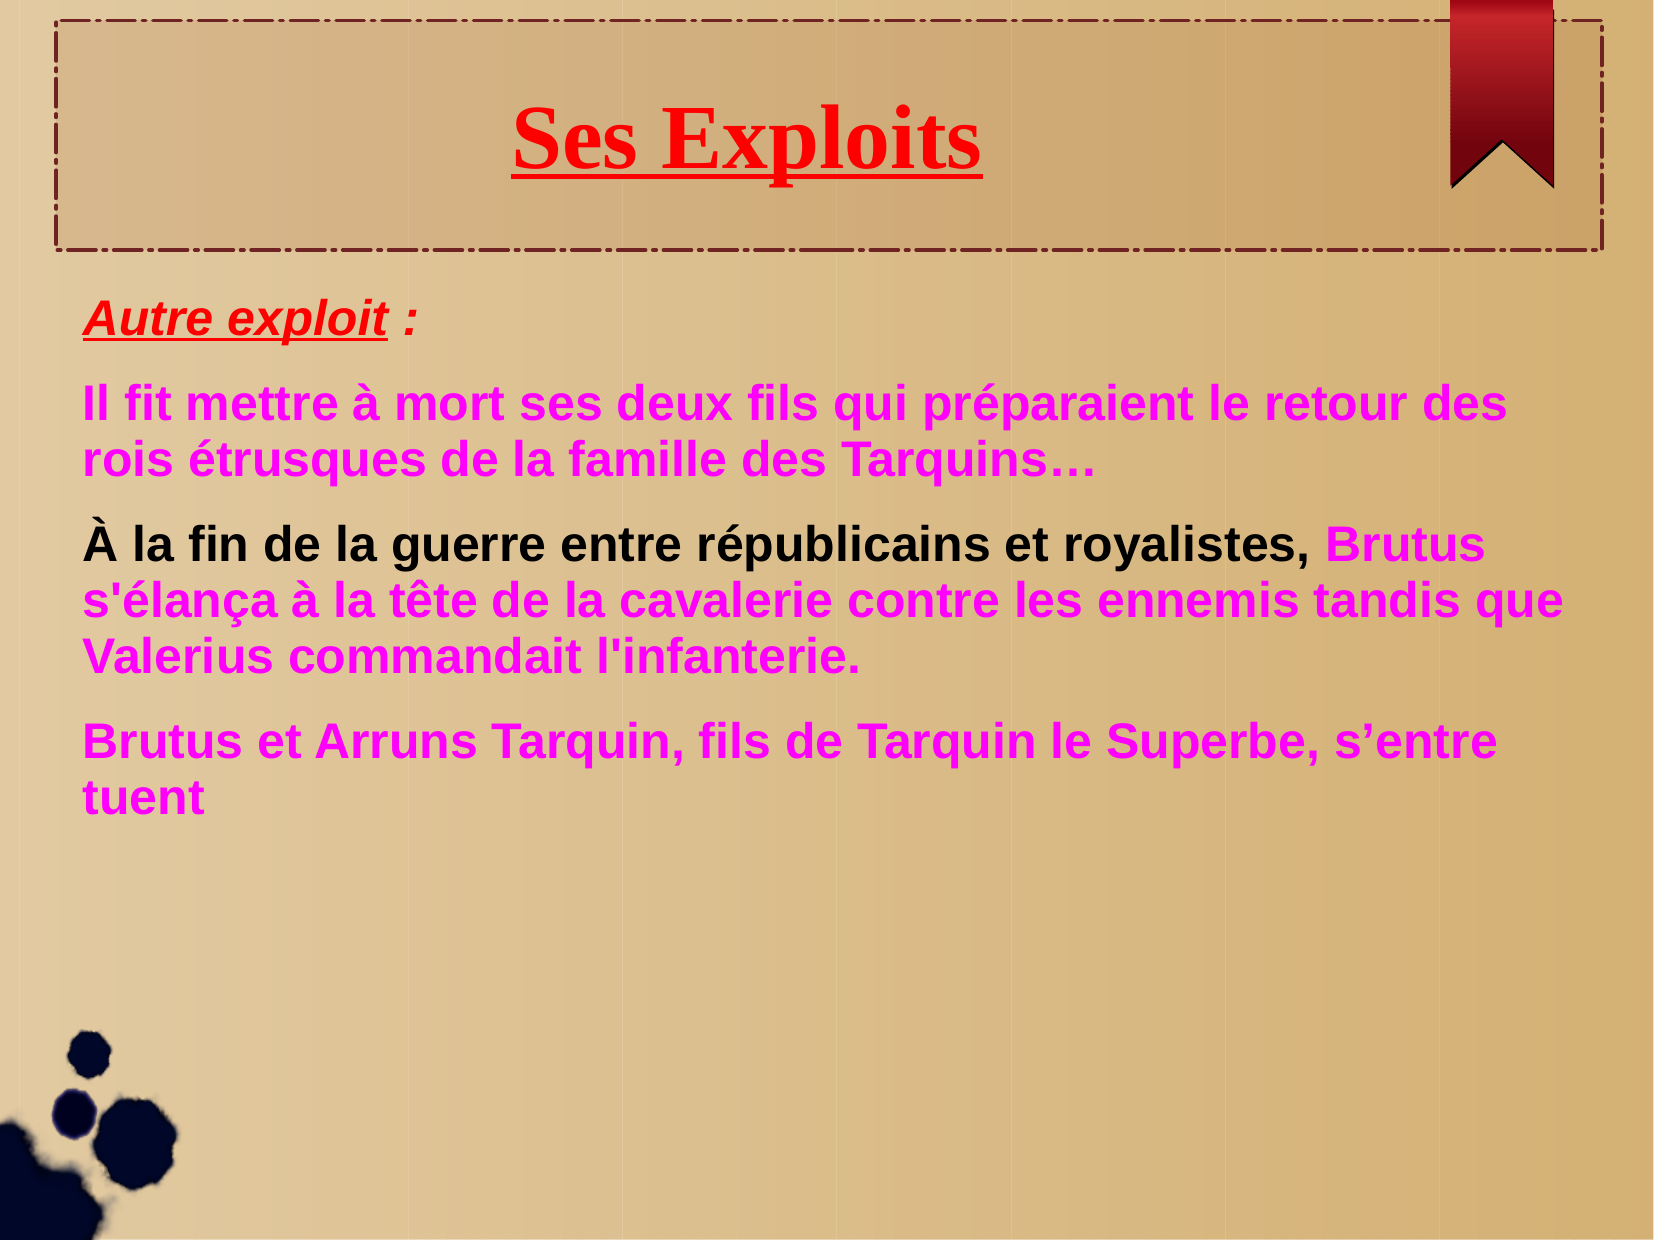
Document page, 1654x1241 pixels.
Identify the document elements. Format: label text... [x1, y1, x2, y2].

title Ses Exploits [82, 47, 1412, 229]
list Autre exploit : Il fit mettre à mort ses deux fils qui préparaient le retour des rois étrusques de la famille des Tarquins… À la fin de la guerre entre républicains et royalistes, Brutus s'élança à la tête de la cavalerie contre les ennemis tandis que Valerius commandait l'infanterie. Brutus et Arruns Tarquin, fils de Tarquin le Superbe, s’entre tuent [82, 290, 1571, 1109]
